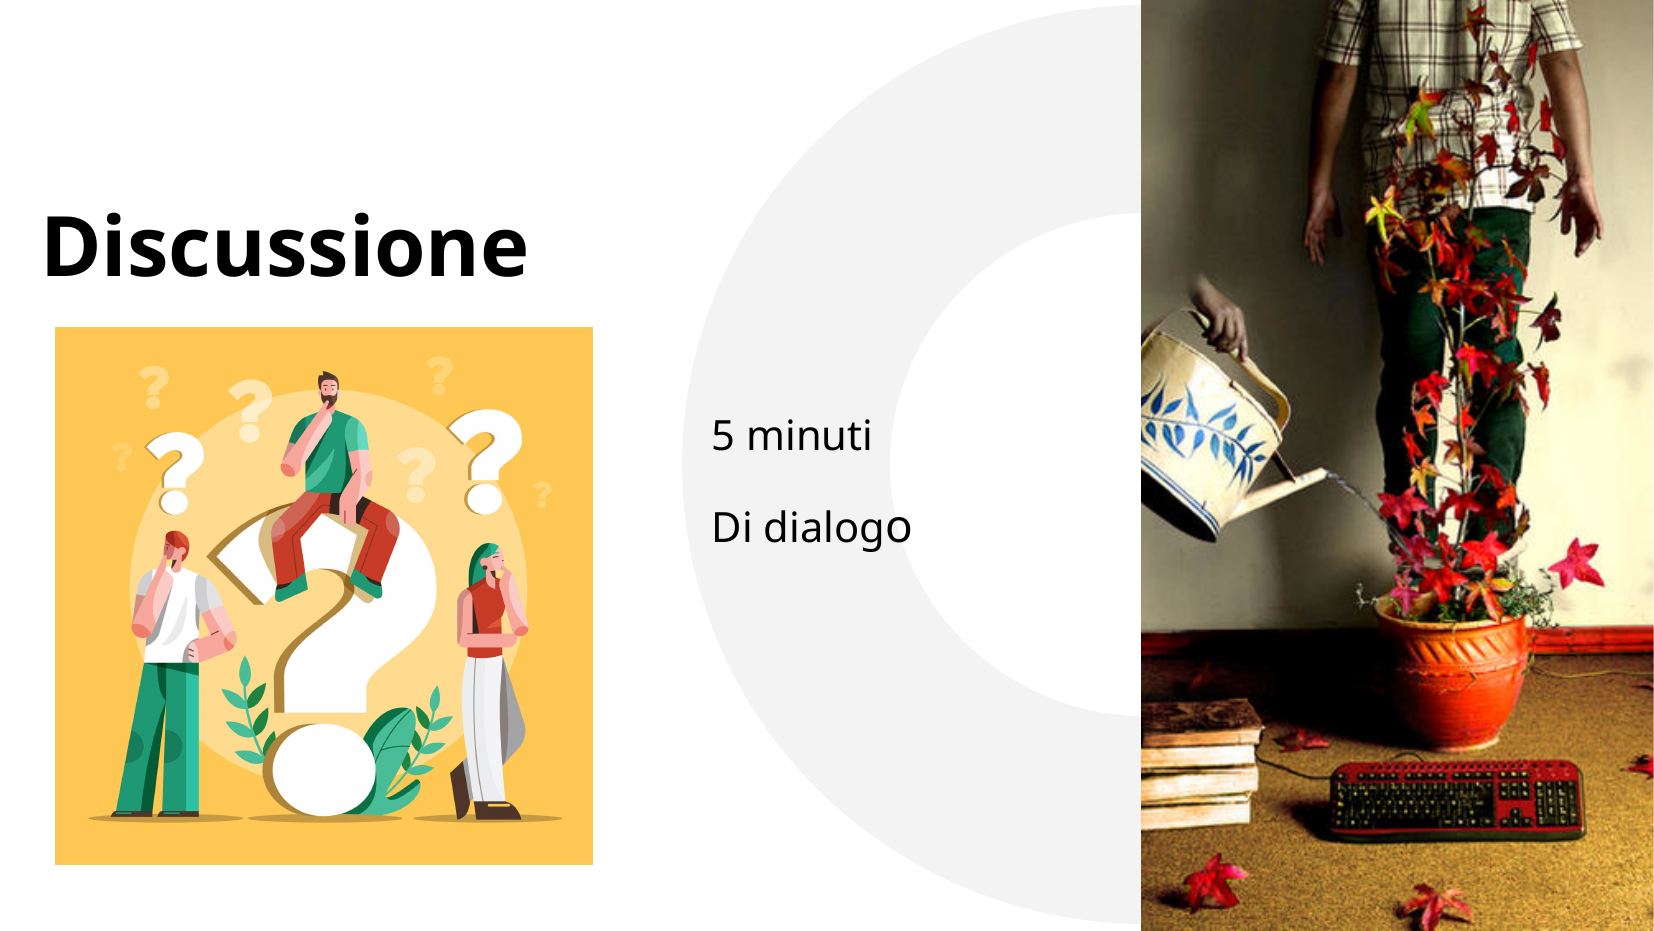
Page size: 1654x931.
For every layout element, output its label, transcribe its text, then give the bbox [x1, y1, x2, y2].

text_box 5 minuti Di dialogo [696, 318, 1075, 685]
picture [55, 327, 593, 865]
picture [1141, 0, 1654, 931]
title Discussione [40, 186, 897, 302]
